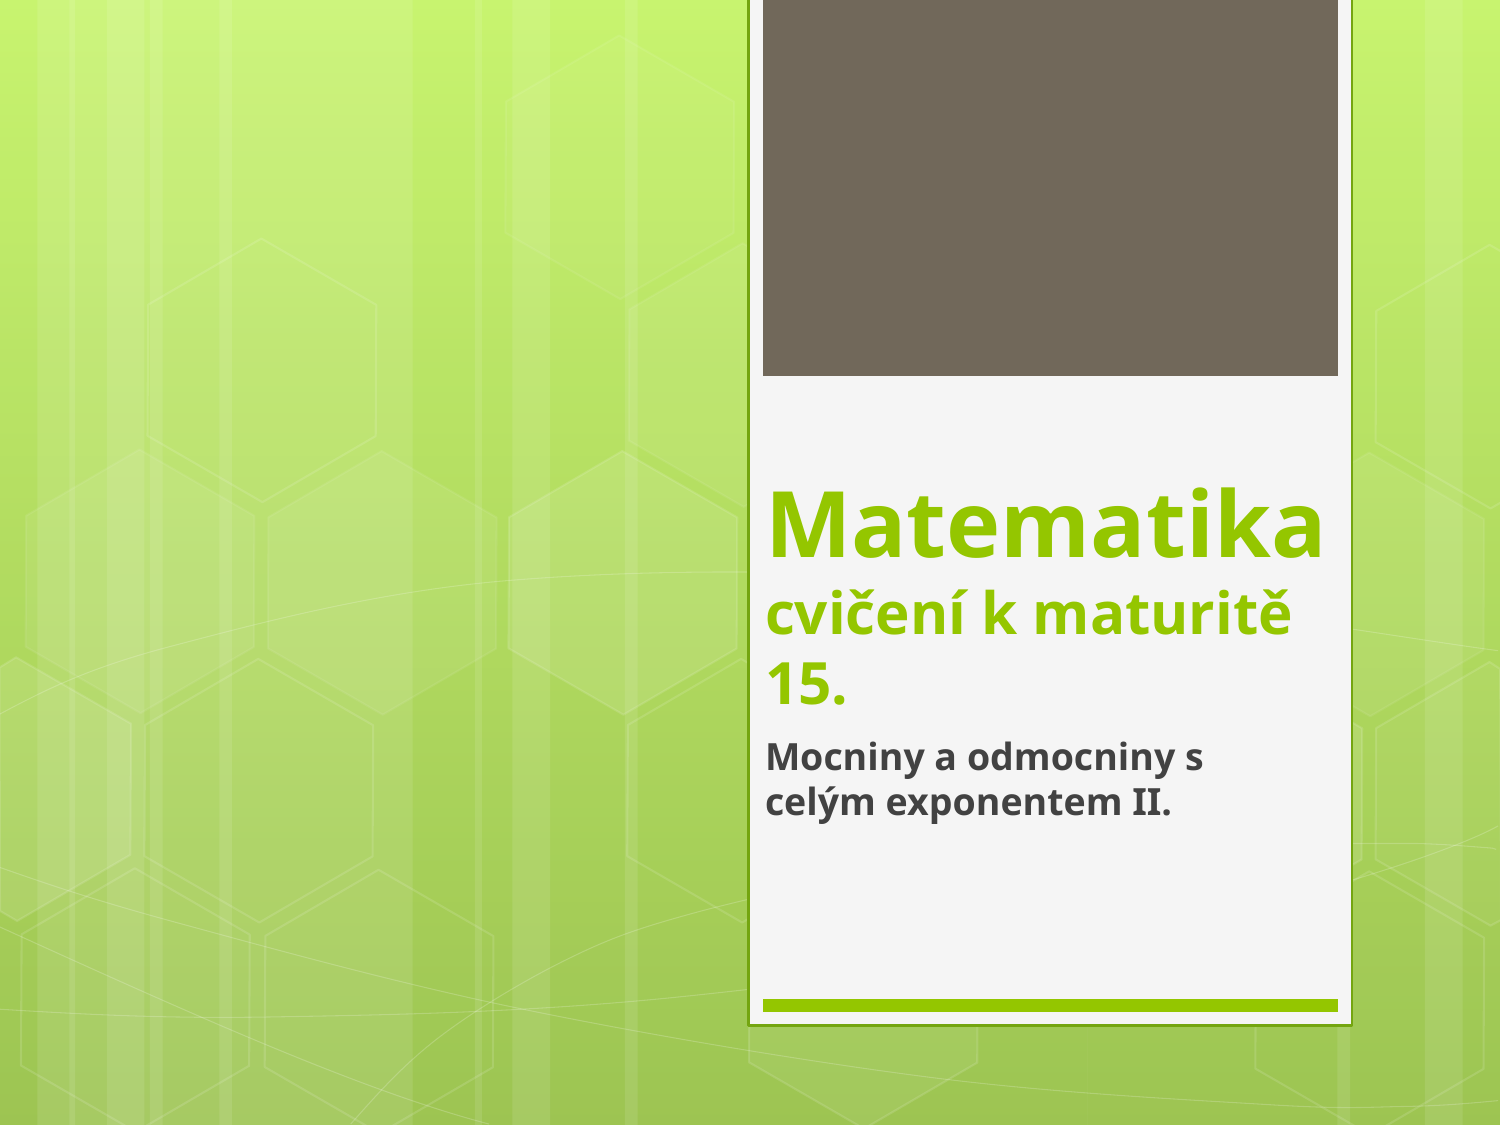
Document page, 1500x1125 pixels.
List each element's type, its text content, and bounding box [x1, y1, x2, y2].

subtitle Mocniny a odmocniny s celým exponentem II. [750, 725, 1320, 933]
title Matematika cvičení k maturitě 15. [750, 444, 1377, 724]
